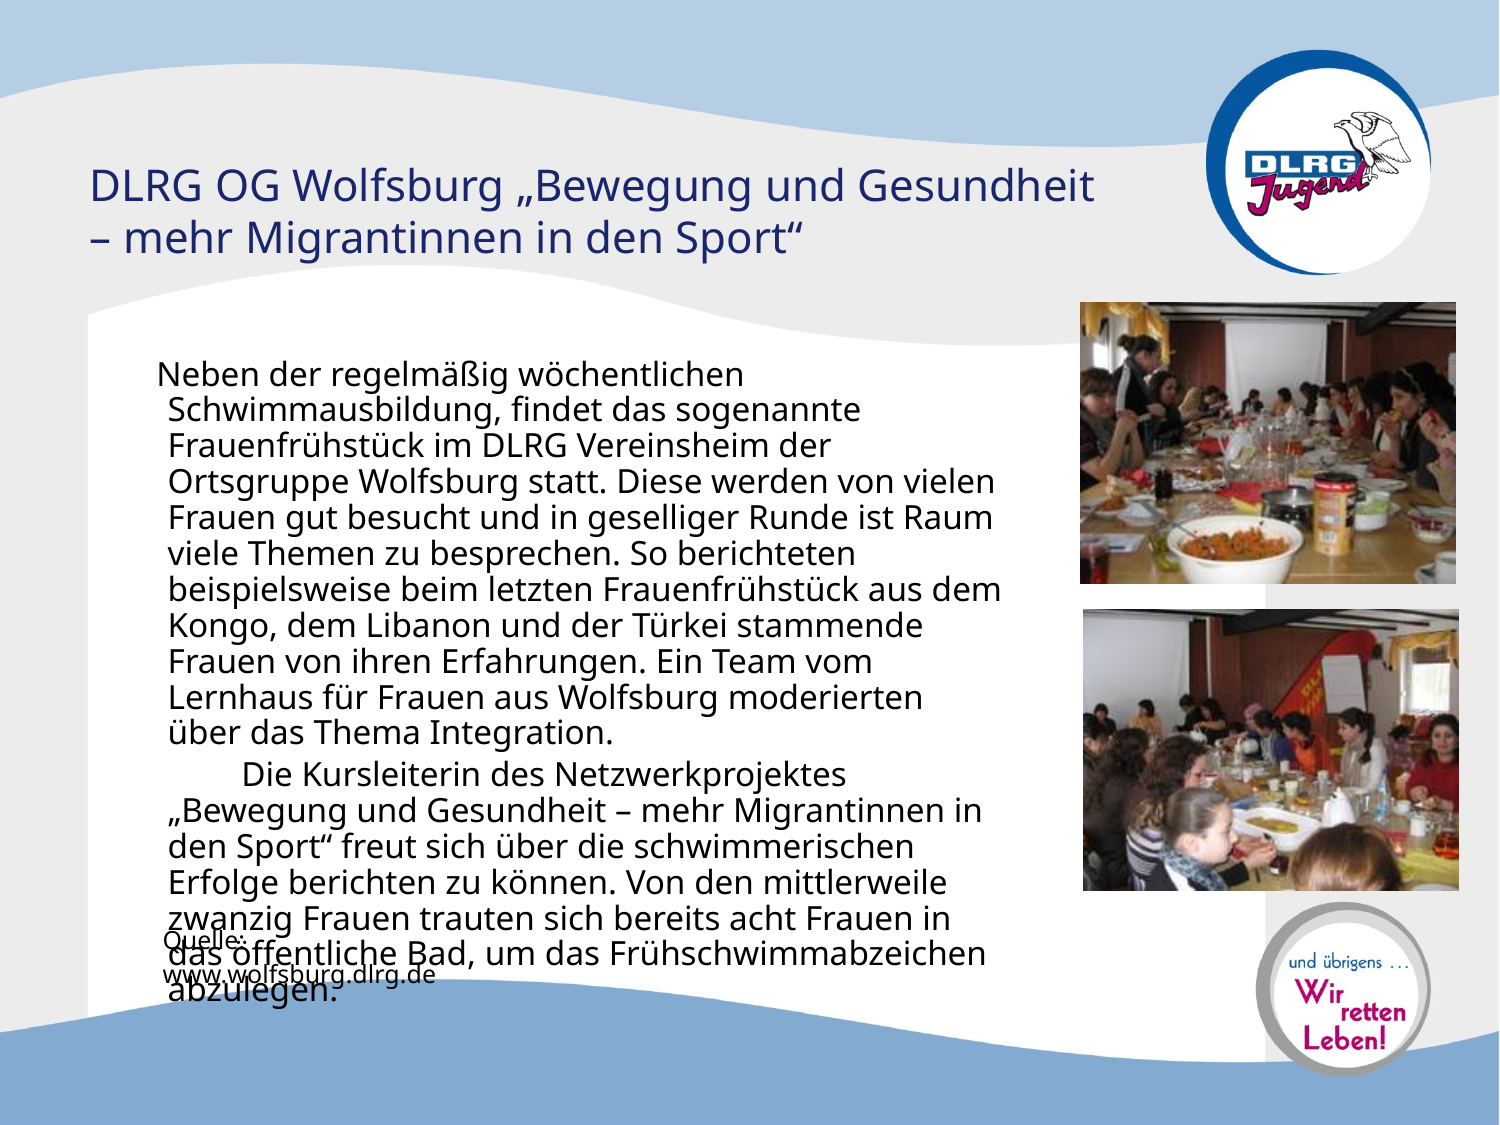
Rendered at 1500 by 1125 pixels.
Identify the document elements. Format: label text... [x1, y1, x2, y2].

title DLRG OG Wolfsburg „Bewegung und Gesundheit – mehr Migrantinnen in den Sport“ [75, 149, 1138, 263]
text_box Quelle: www.wolfsburg.dlrg.de [147, 915, 516, 964]
list Neben der regelmäßig wöchentlichen Schwimmausbildung, findet das sogenannte Frauenfrühstück im DLRG Vereinsheim der Ortsgruppe Wolfsburg statt. Diese werden von vielen Frauen gut besucht und in geselliger Runde ist Raum viele Themen zu besprechen. So berichteten beispielsweise beim letzten Frauenfrühstück aus dem Kongo, dem Libanon und der Türkei stammende Frauen von ihren Erfahrungen. Ein Team vom Lernhaus für Frauen aus Wolfsburg moderierten über das Thema Integration. Die Kursleiterin des Netzwerkprojektes „Bewegung und Gesundheit – mehr Migrantinnen in den Sport“ freut sich über die schwimmerischen Erfolge berichten zu können. Von den mittlerweile zwanzig Frauen trauten sich bereits acht Frauen in das öffentliche Bad, um das Frühschwimmabzeichen abzulegen. [40, 349, 1022, 988]
picture [0, 0, 1500, 1125]
